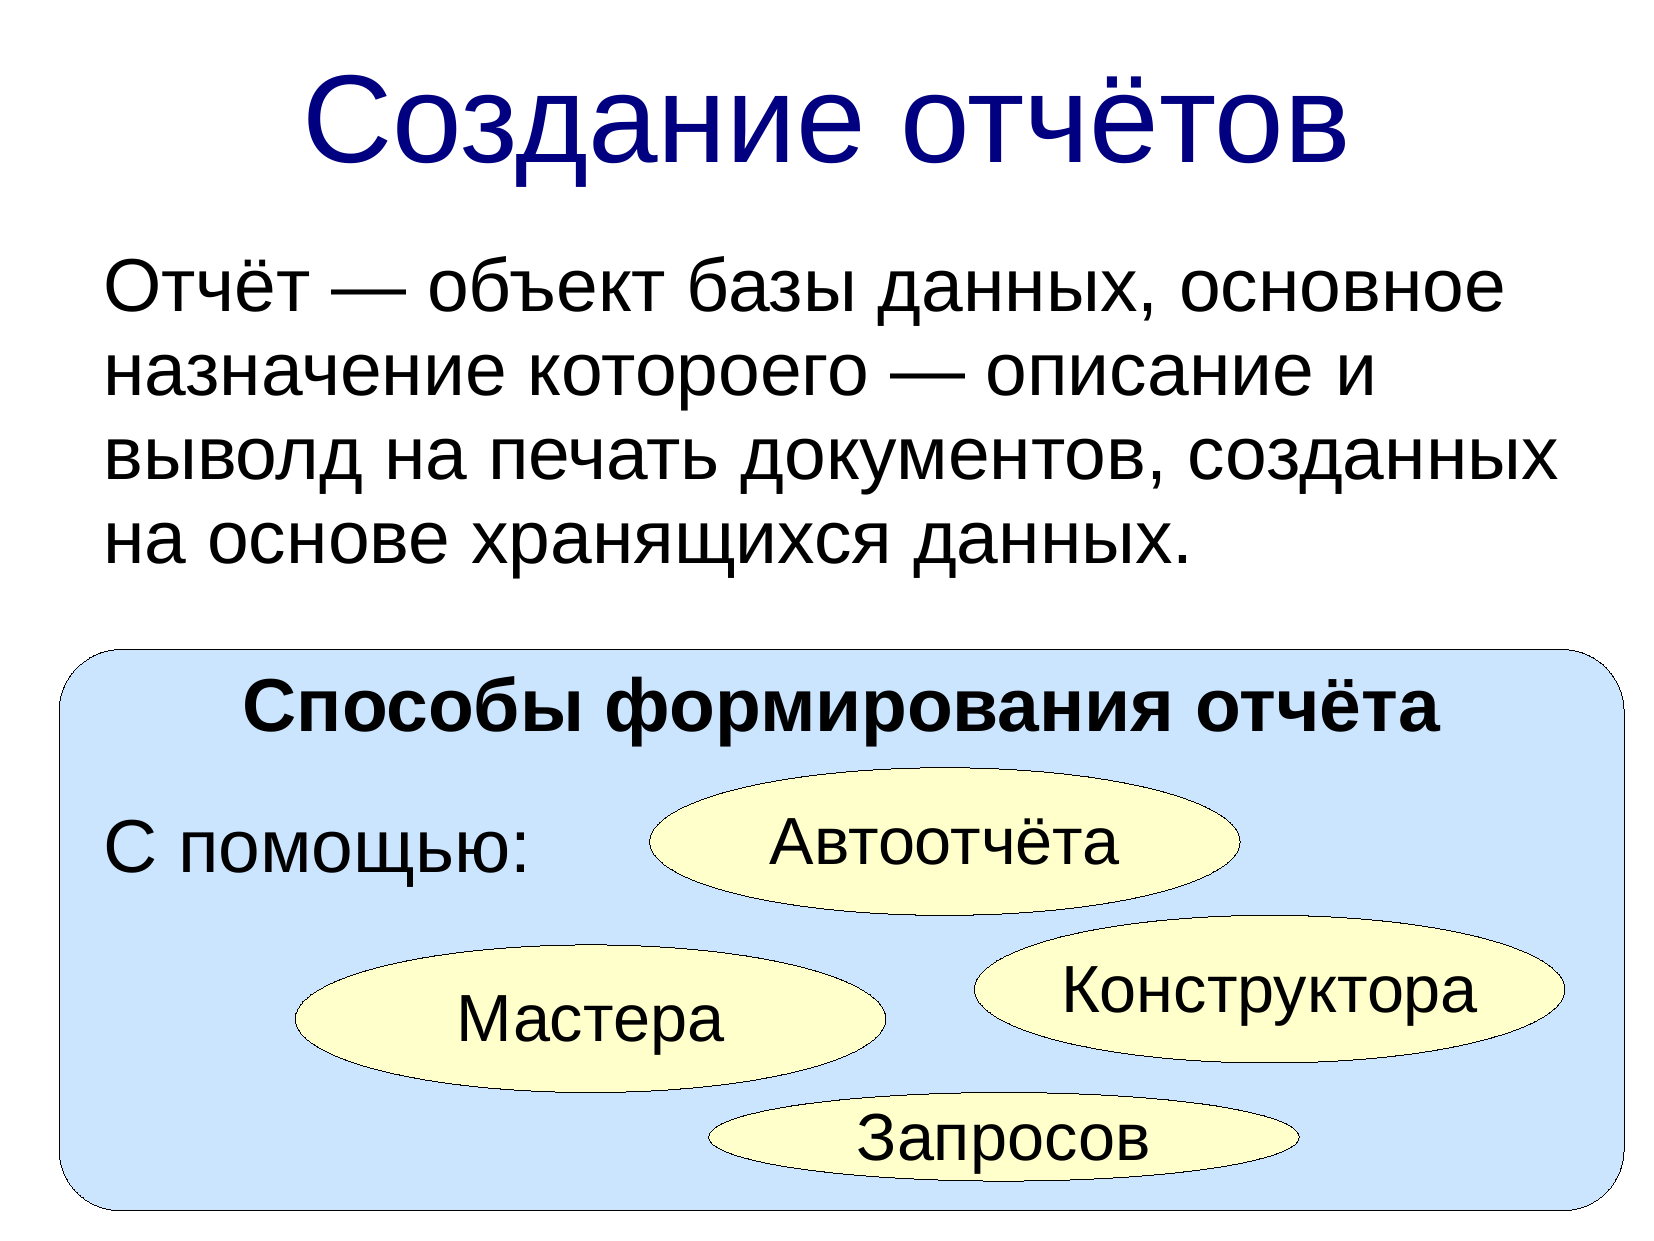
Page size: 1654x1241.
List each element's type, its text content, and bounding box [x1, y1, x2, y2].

text_box Запросов [708, 1092, 1300, 1182]
text_box Мастера [295, 944, 886, 1093]
text_box Автоотчёта [649, 767, 1241, 916]
text_box Создание отчётов [147, 41, 1506, 196]
text_box Отчёт — объект базы данных, основное назначение котороего — описание и выволд на печать документов, созданных на основе хранящихся данных. [88, 236, 1595, 587]
text_box Способы формирования отчёта [59, 649, 1625, 1211]
text_box С помощью: [88, 797, 591, 897]
text_box Конструктора [974, 915, 1565, 1063]
